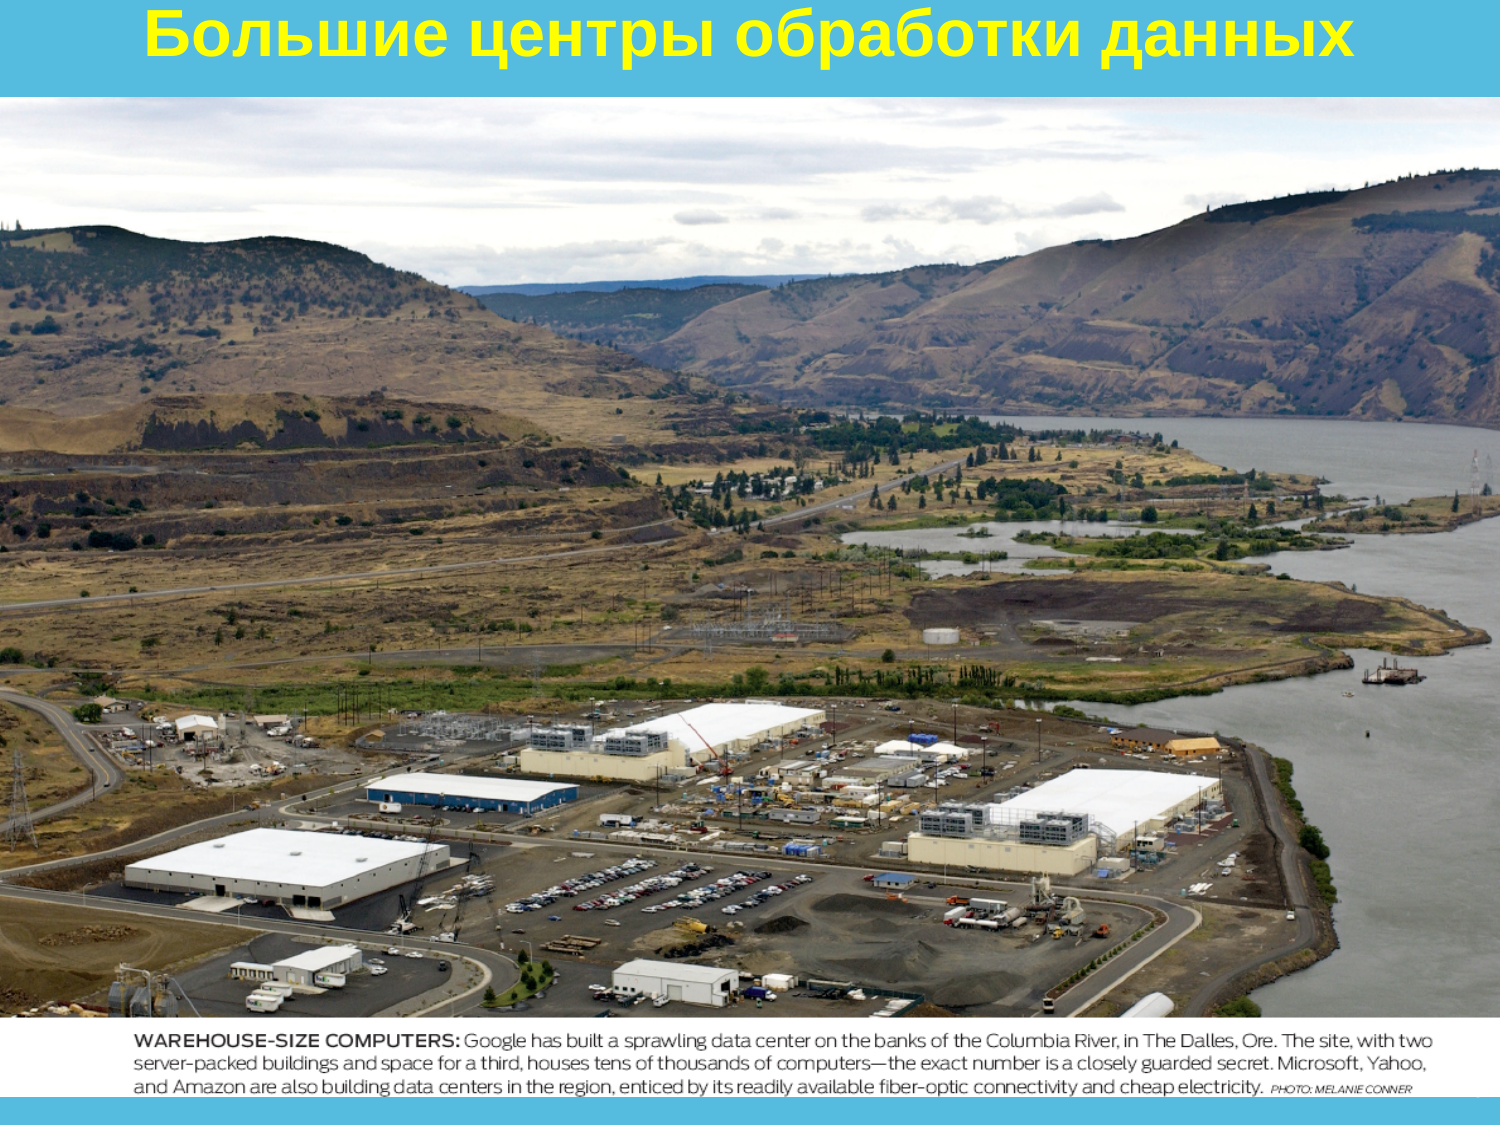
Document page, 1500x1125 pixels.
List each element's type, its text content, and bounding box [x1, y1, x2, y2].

picture [0, 97, 1500, 1097]
title Большие центры обработки данных [112, 0, 1388, 79]
